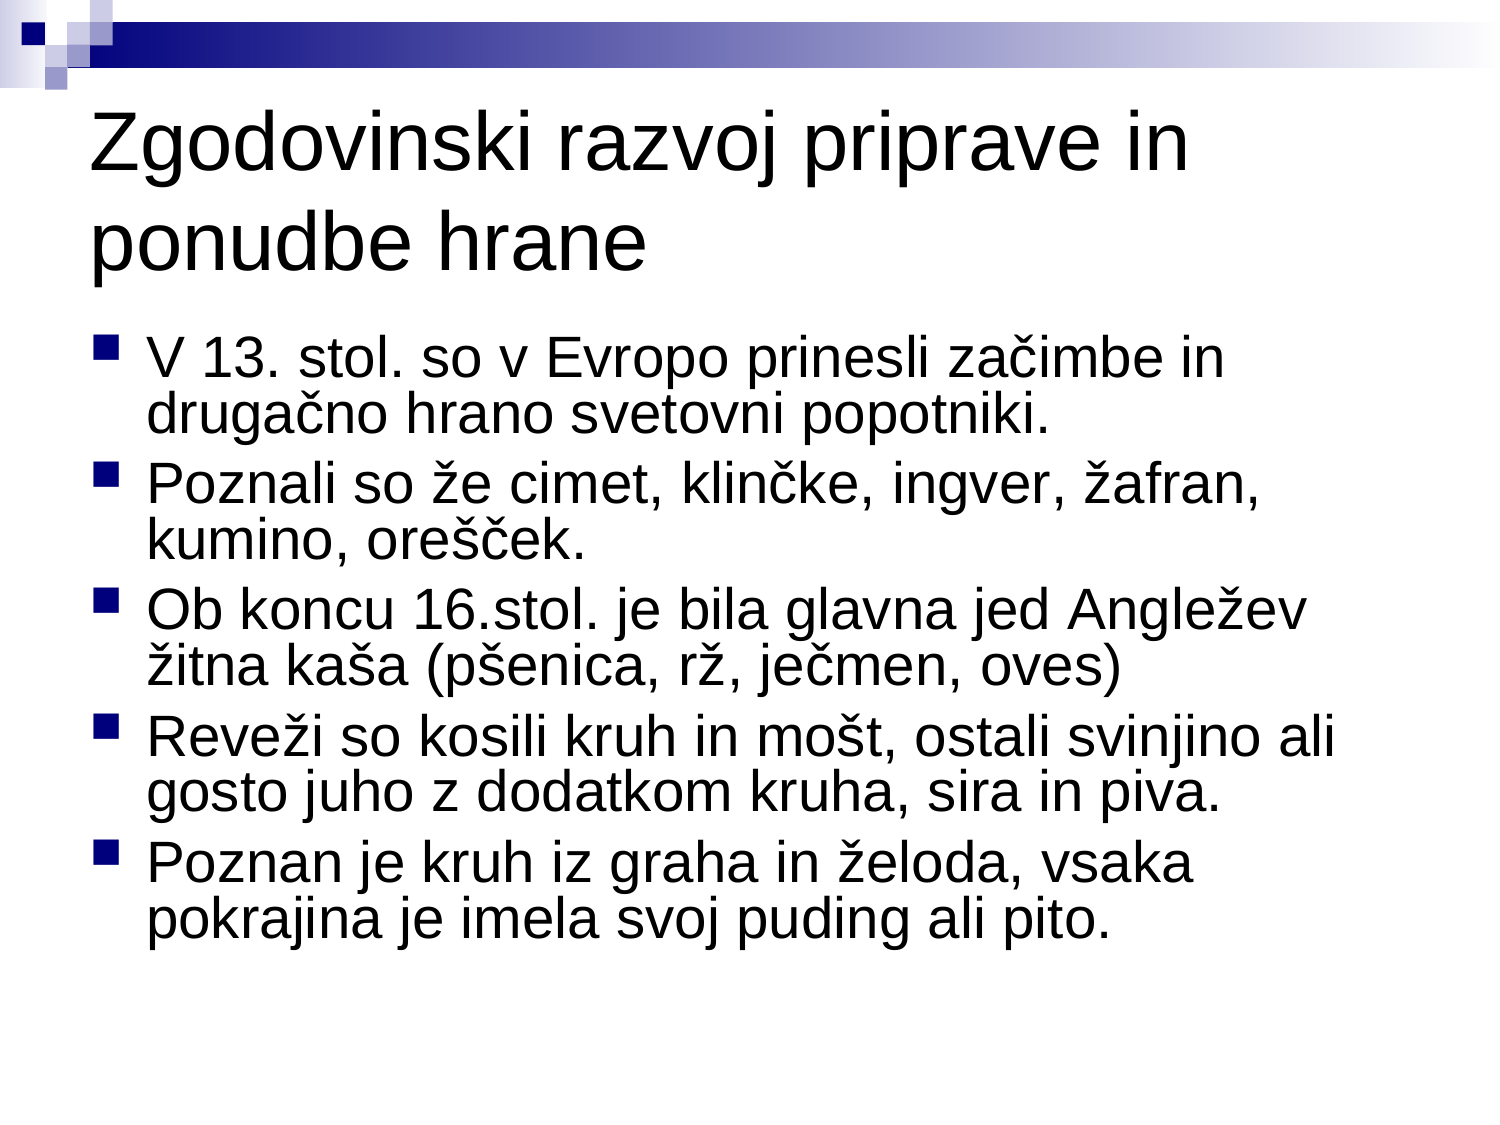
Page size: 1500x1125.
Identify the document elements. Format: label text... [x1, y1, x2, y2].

list V 13. stol. so v Evropo prinesli začimbe in drugačno hrano svetovni popotniki. Poznali so že cimet, klinčke, ingver, žafran, kumino, orešček. Ob koncu 16.stol. je bila glavna jed Angležev žitna kaša (pšenica, rž, ječmen, oves) Reveži so kosili kruh in mošt, ostali svinjino ali gosto juho z dodatkom kruha, sira in piva. Poznan je kruh iz graha in želoda, vsaka pokrajina je imela svoj puding ali pito. [75, 324, 1426, 963]
title Zgodovinski razvoj priprave in ponudbe hrane [75, 75, 1426, 301]
